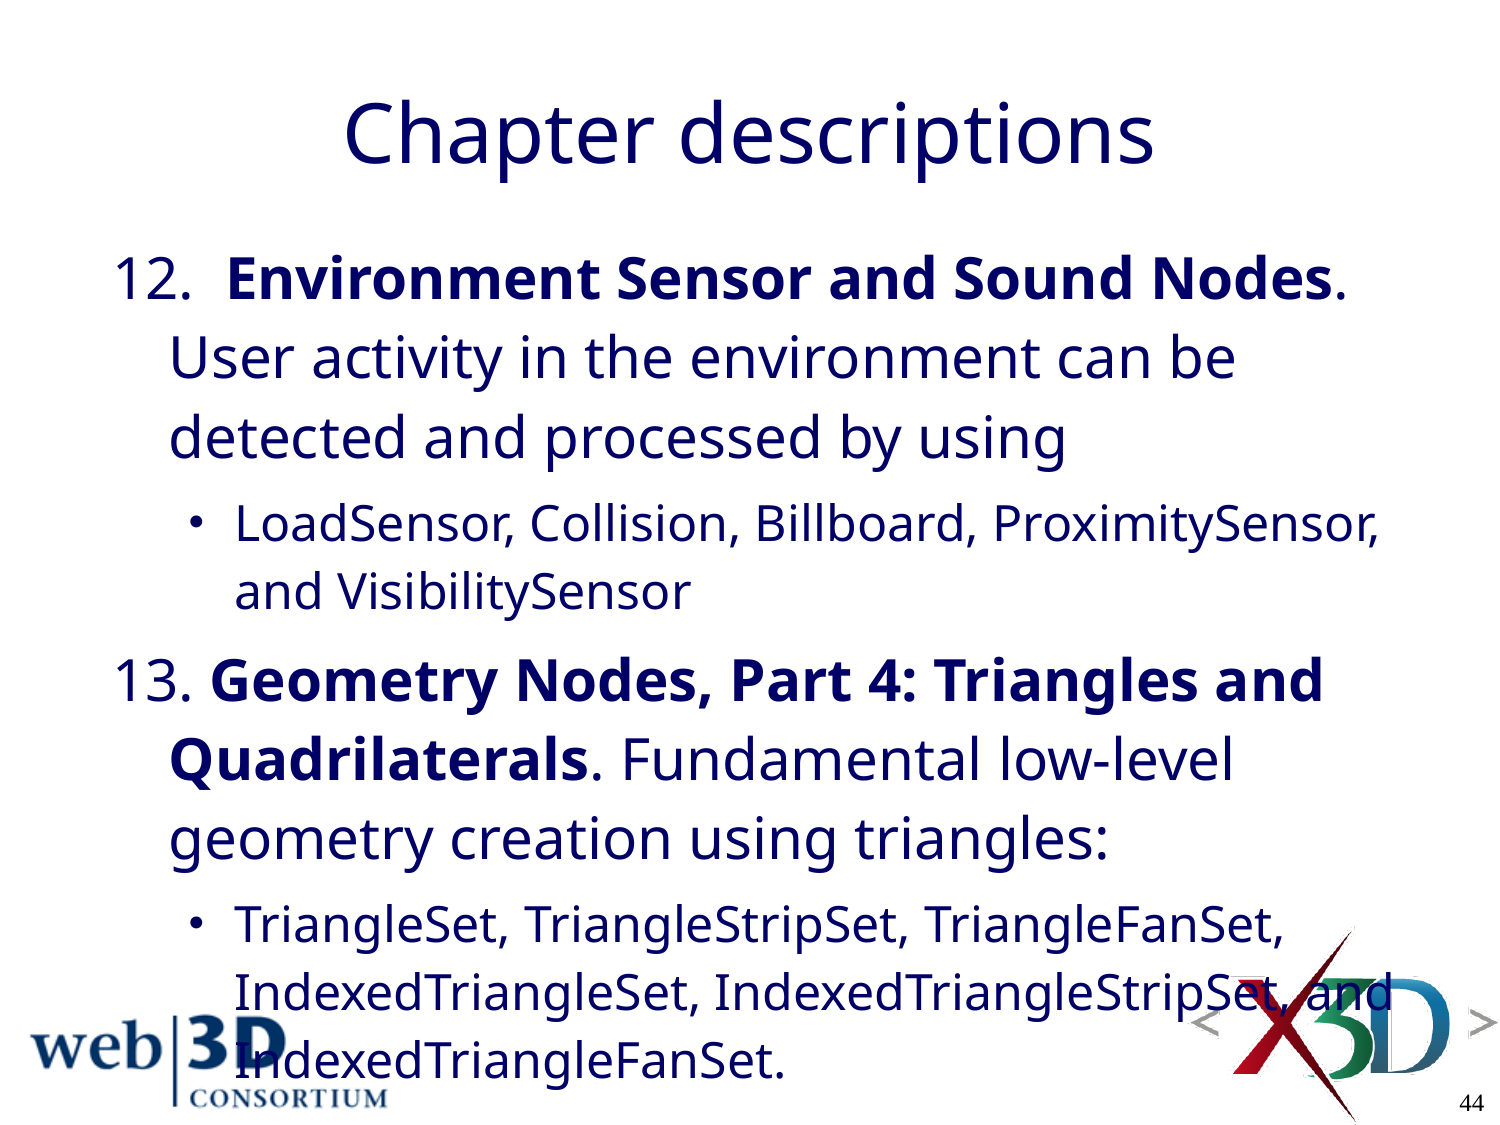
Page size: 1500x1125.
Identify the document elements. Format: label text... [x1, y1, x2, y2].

picture [1187, 926, 1500, 1125]
title Chapter descriptions [112, 37, 1388, 226]
picture [1372, 1001, 1386, 1007]
picture [1187, 1001, 1197, 1007]
picture [290, 1001, 304, 1007]
picture [401, 1001, 413, 1007]
picture [400, 1054, 413, 1075]
picture [1312, 1001, 1324, 1007]
picture [12, 998, 413, 1118]
list 12. Environment Sensor and Sound Nodes. User activity in the environment can be detected and processed by using LoadSensor, Collision, Billboard, ProximitySensor, and VisibilitySensor 13. Geometry Nodes, Part 4: Triangles and Quadrilaterals. Fundamental low-level geometry creation using triangles: TriangleSet, TriangleStripSet, TriangleFanSet, IndexedTriangleSet, IndexedTriangleStripSet, and IndexedTriangleFanSet. [112, 237, 1426, 1001]
